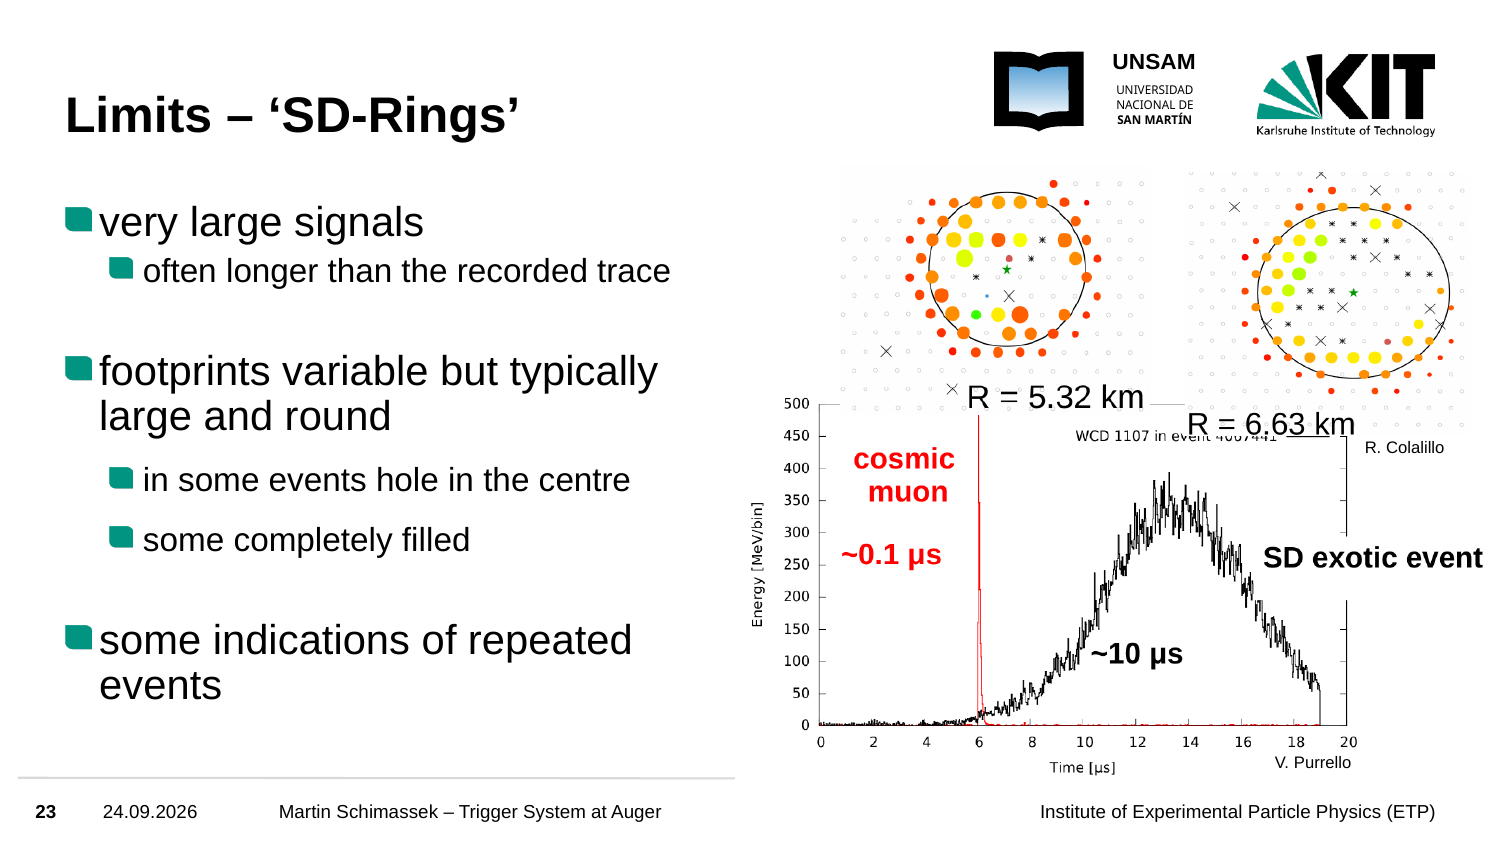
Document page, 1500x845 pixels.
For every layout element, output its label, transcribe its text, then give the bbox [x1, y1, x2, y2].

picture [1257, 54, 1435, 137]
text_box R. Colalillo [1350, 431, 1500, 466]
slide_number <number> [35, 778, 89, 844]
slide_number 01.11.2021 [102, 778, 272, 844]
title Limits – ‘SD-Rings’ [64, 48, 1192, 144]
picture [735, 164, 1486, 783]
text_box V. Purrello [1260, 746, 1429, 781]
list very large signals often longer than the recorded trace footprints variable but typically large and round in some events hole in the centre some completely filled some indications of repeated events [65, 200, 672, 736]
